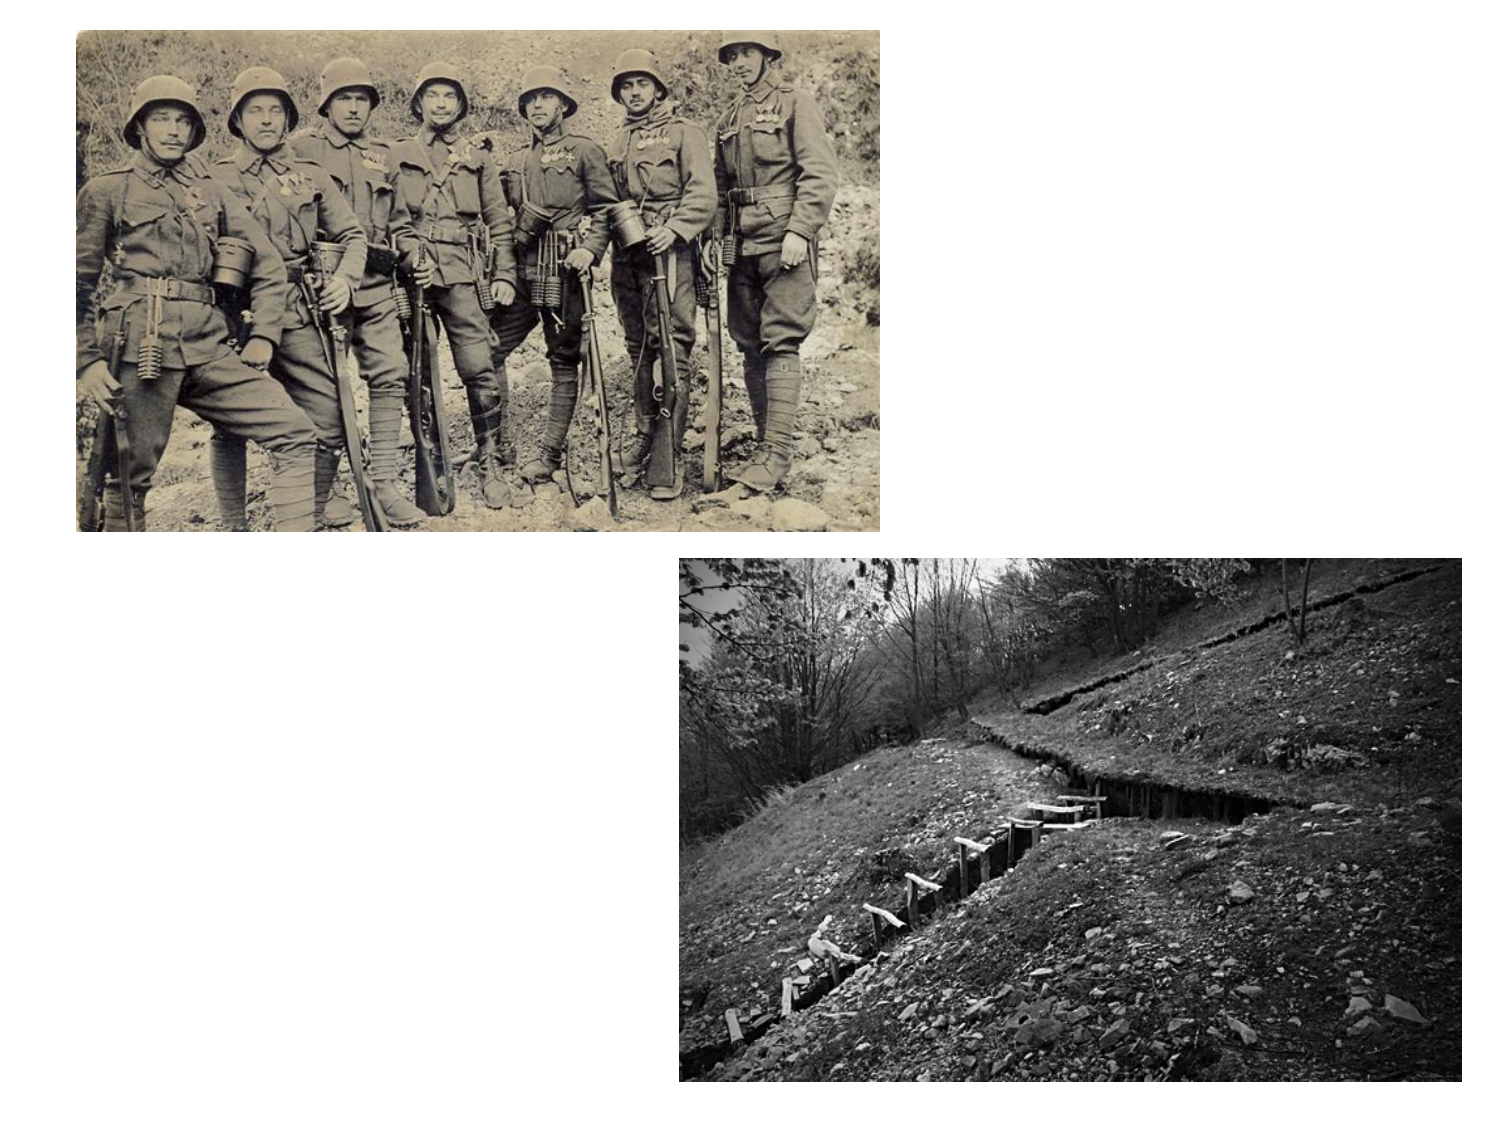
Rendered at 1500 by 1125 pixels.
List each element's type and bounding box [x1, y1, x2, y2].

picture [76, 30, 880, 532]
picture [679, 558, 1462, 1082]
